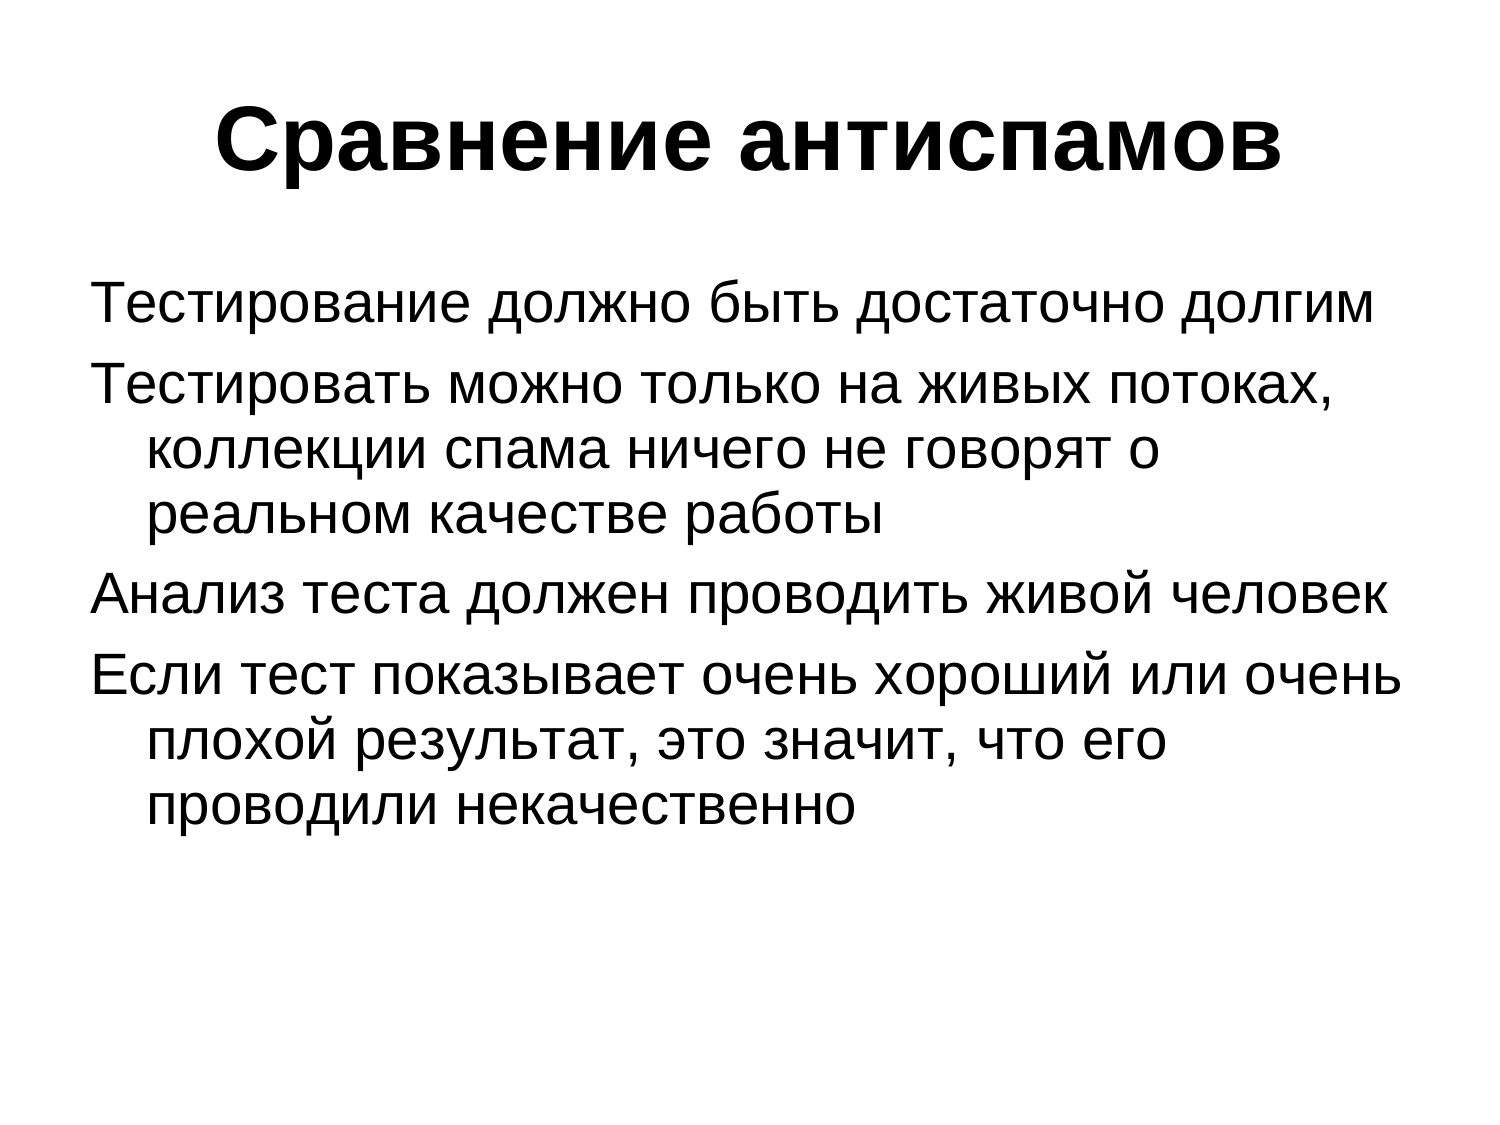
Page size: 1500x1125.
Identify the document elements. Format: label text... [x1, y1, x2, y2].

list Тестирование должно быть достаточно долгим Тестировать можно только на живых потоках, коллекции спама ничего не говорят о реальном качестве работы Анализ теста должен проводить живой человек Если тест показывает очень хороший или очень плохой результат, это значит, что его проводили некачественно [75, 262, 1426, 1006]
title Сравнение антиспамов [75, 45, 1426, 233]
